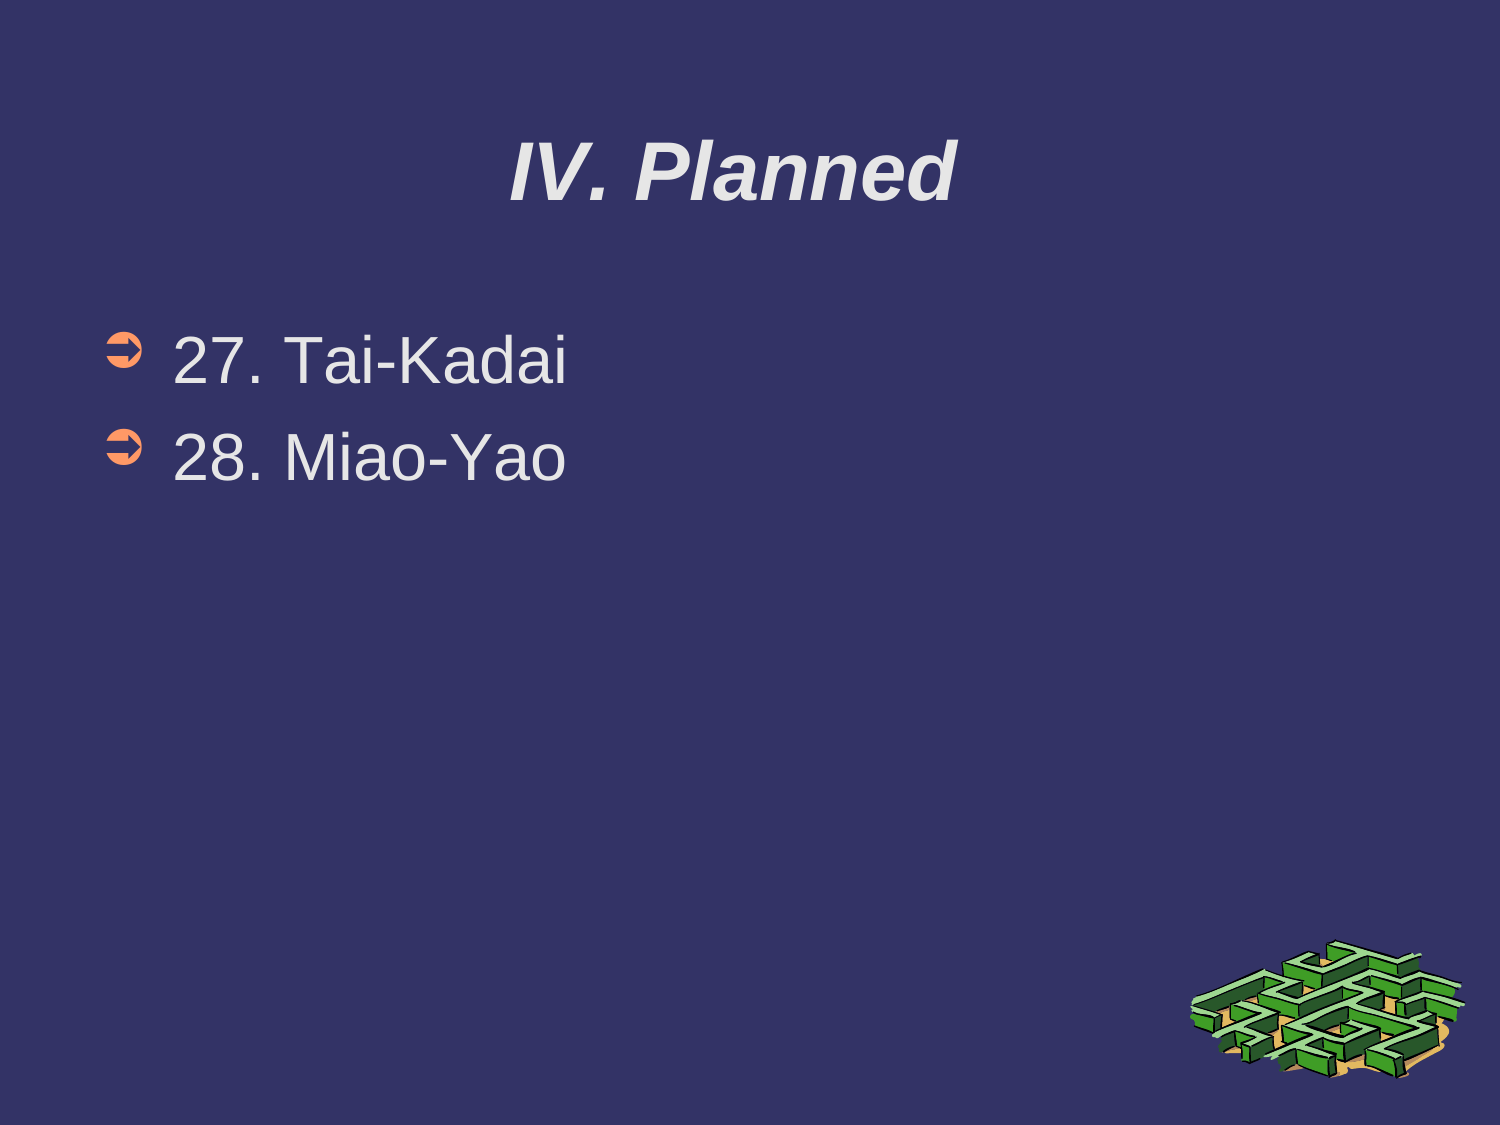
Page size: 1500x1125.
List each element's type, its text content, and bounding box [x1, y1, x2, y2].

title IV. Planned [66, 37, 1342, 225]
list 27. Tai-Kadai 28. Miao-Yao [74, 309, 1417, 994]
